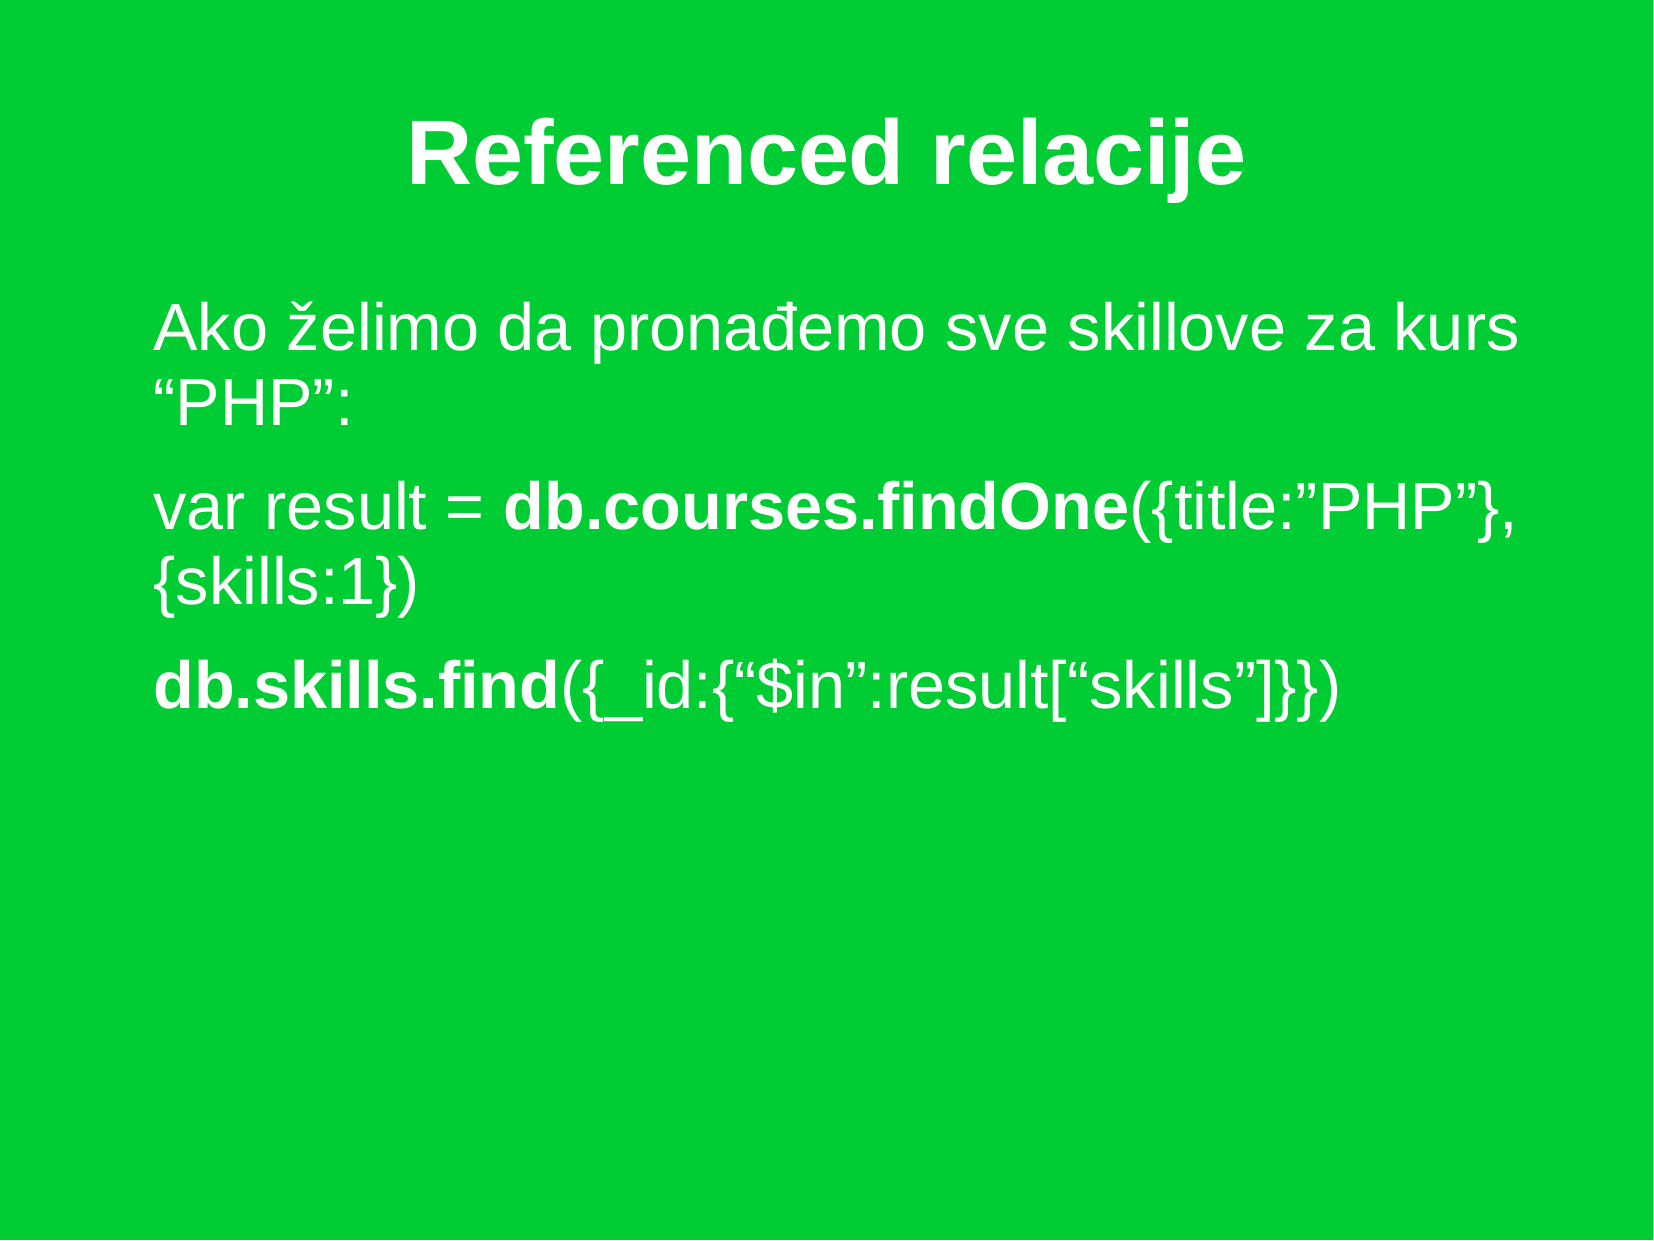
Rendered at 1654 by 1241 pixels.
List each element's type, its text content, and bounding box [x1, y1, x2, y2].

list Ako želimo da pronađemo sve skillove za kurs “PHP”: var result = db.courses.findOne({title:”PHP”},{skills:1}) db.skills.find({_id:{“$in”:result[“skills”]}}) [82, 290, 1571, 1010]
title Referenced relacije [82, 49, 1571, 257]
